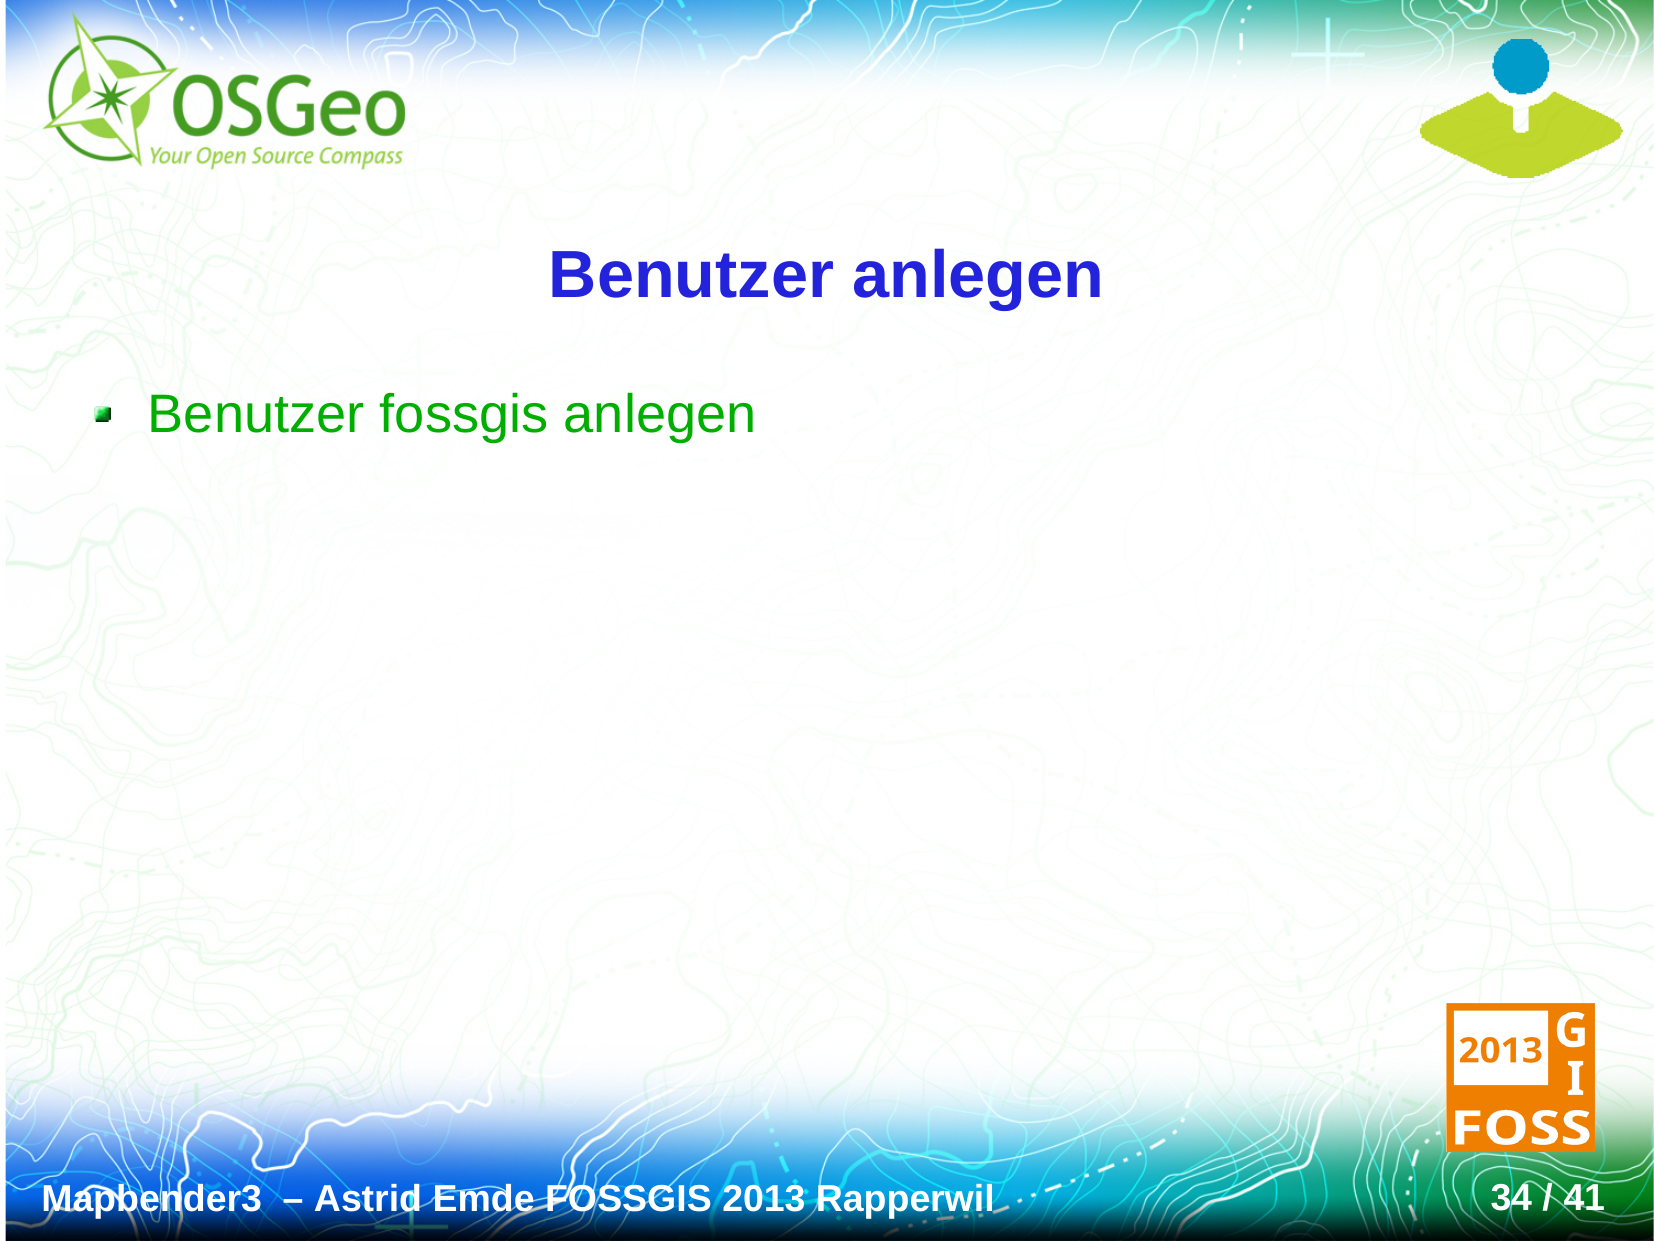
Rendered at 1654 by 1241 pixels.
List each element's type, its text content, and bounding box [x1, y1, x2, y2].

list Benutzer fossgis anlegen [76, 383, 1565, 1188]
title Benutzer anlegen [82, 208, 1571, 342]
picture [5, 0, 1654, 1241]
